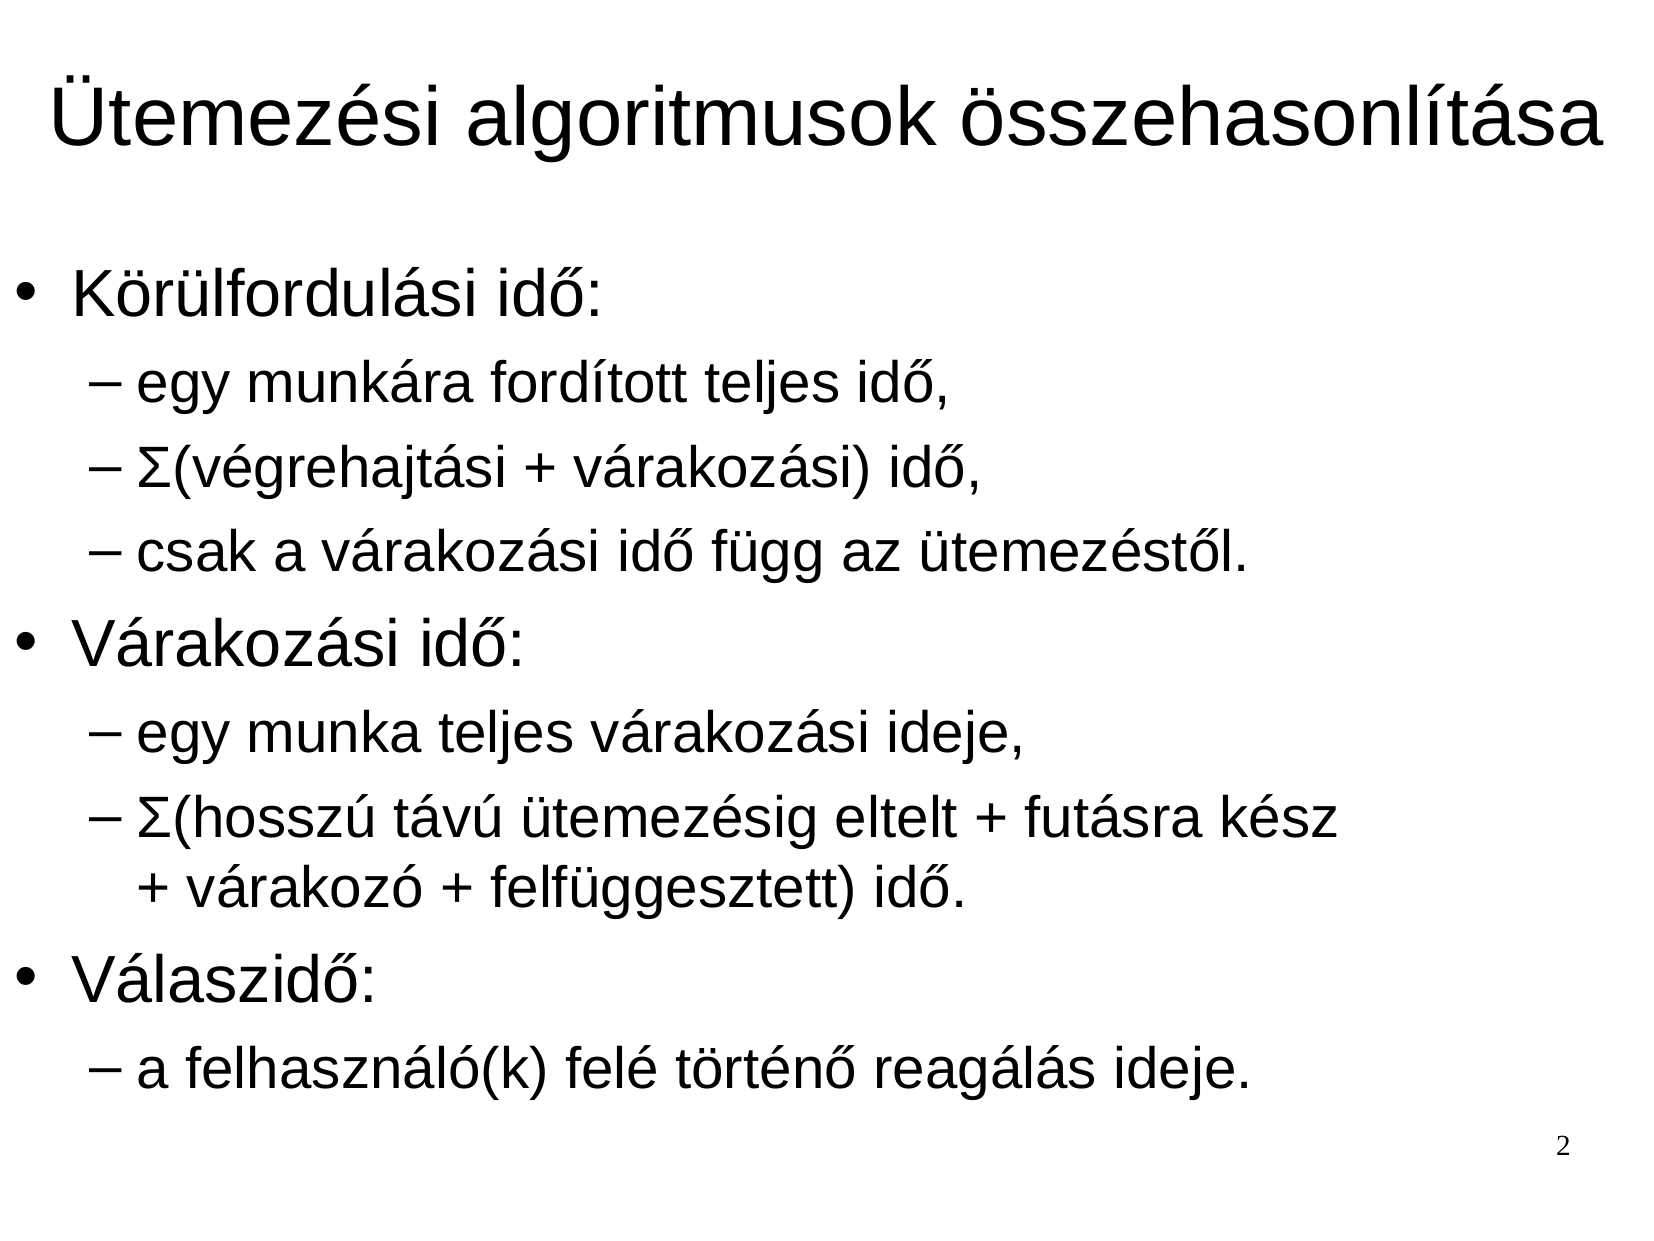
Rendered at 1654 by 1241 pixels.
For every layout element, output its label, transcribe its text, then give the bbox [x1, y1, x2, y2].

title Ütemezési algoritmusok összehasonlítása [19, 20, 1634, 204]
list Körülfordulási idő: egy munkára fordított teljes idő, Σ(végrehajtási + várakozási) idő, csak a várakozási idő függ az ütemezéstől. Várakozási idő: egy munka teljes várakozási ideje, Σ(hosszú távú ütemezésig eltelt + futásra kész + várakozó + felfüggesztett) idő. Válaszidő: a felhasználó(k) felé történő reagálás ideje. [0, 242, 1602, 1194]
